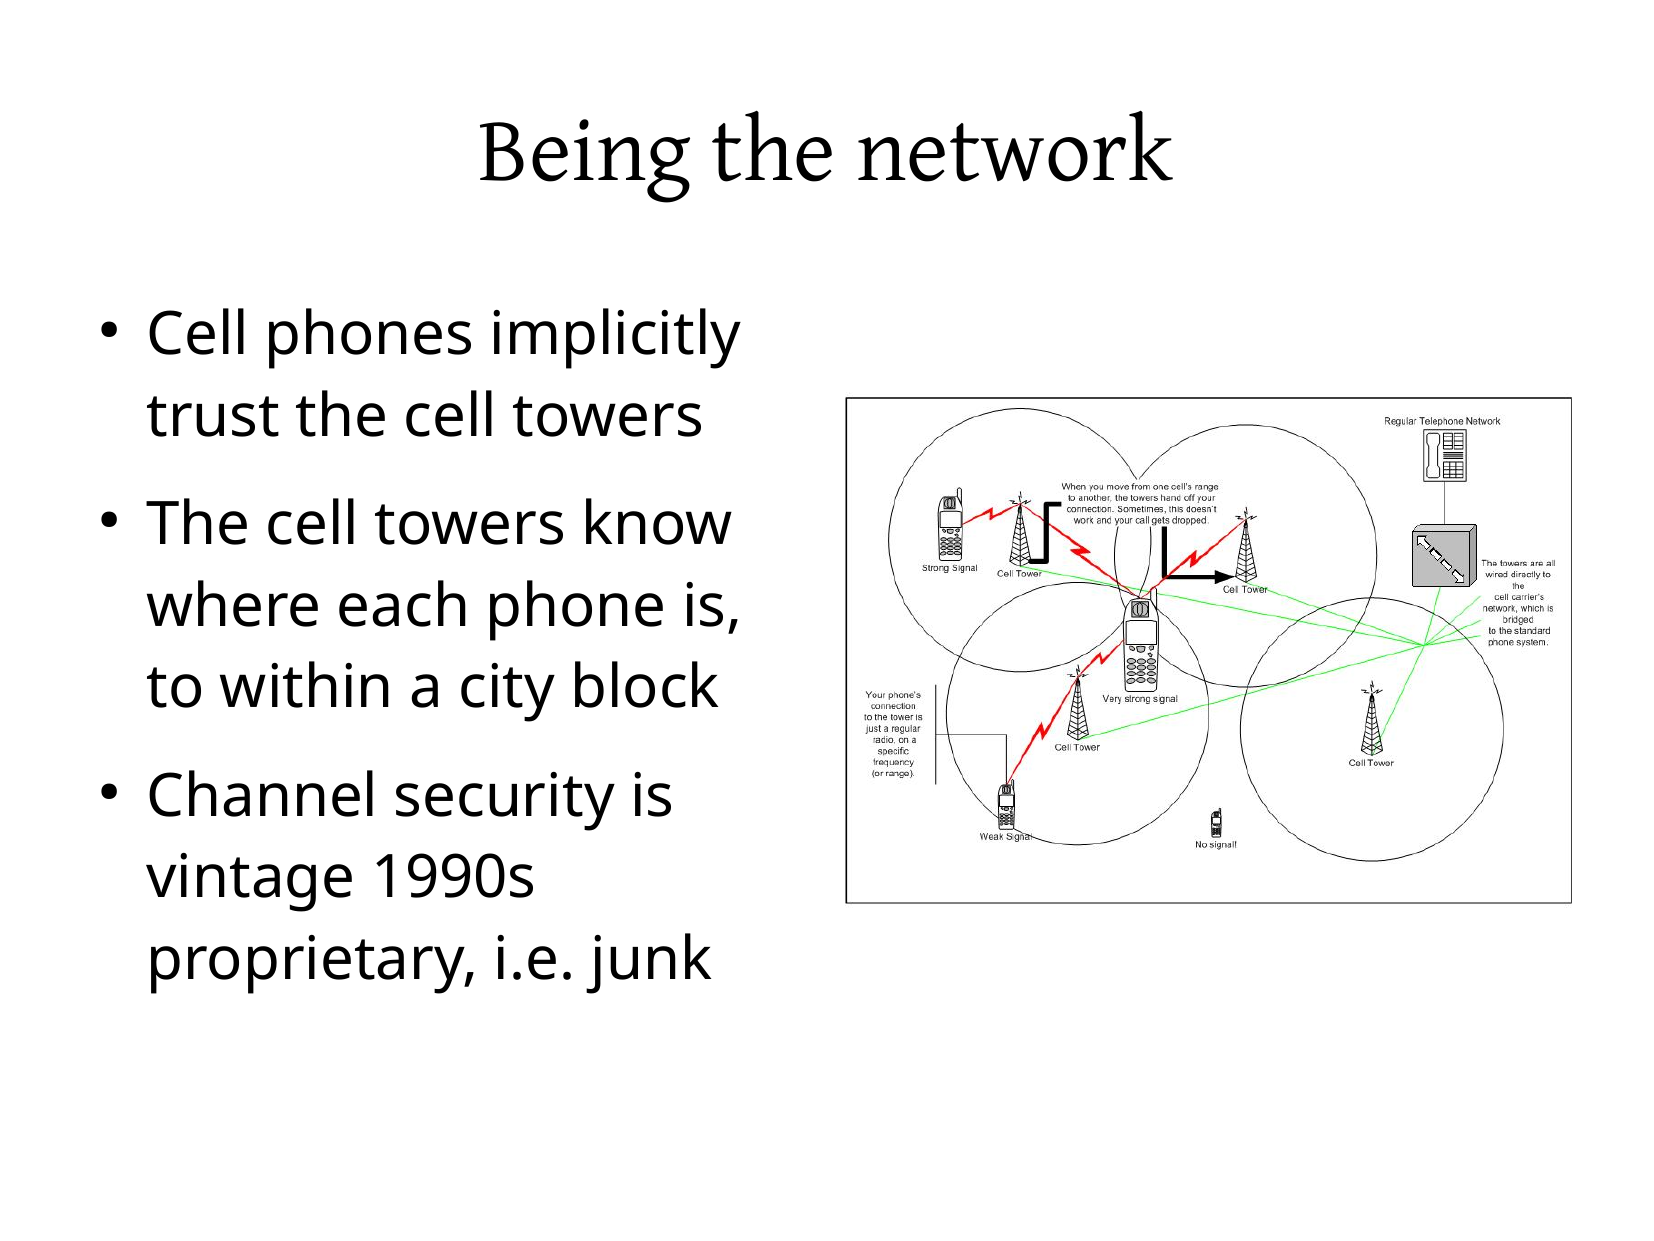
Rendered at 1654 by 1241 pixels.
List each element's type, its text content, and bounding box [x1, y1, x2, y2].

picture [845, 377, 1572, 923]
title Being the network [82, 49, 1571, 257]
list Cell phones implicitly trust the cell towers The cell towers know where each phone is, to within a city block Channel security is vintage 1990s proprietary, i.e. junk [82, 290, 809, 1010]
